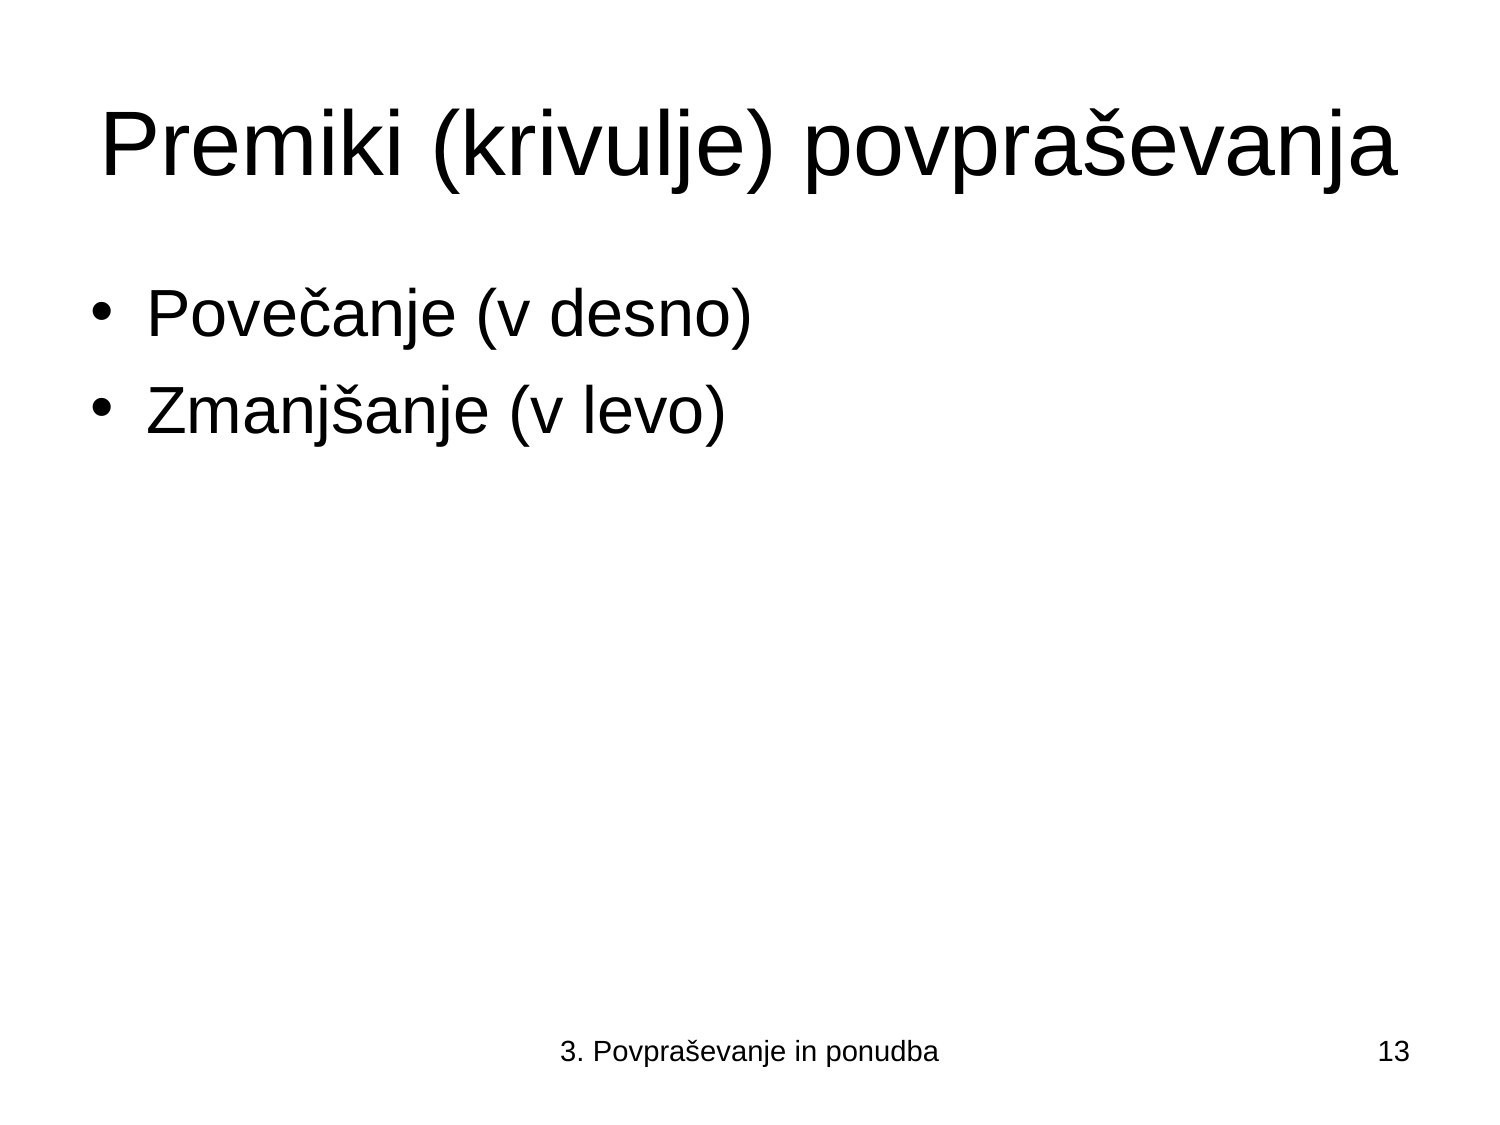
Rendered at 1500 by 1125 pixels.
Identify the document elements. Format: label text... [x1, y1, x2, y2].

list Povečanje (v desno) Zmanjšanje (v levo) [75, 262, 1426, 1006]
text_box <number> [1074, 1024, 1426, 1103]
text_box 3. Povpraševanje in ponudba [512, 1024, 988, 1103]
title Premiki (krivulje) povpraševanja [75, 45, 1426, 233]
